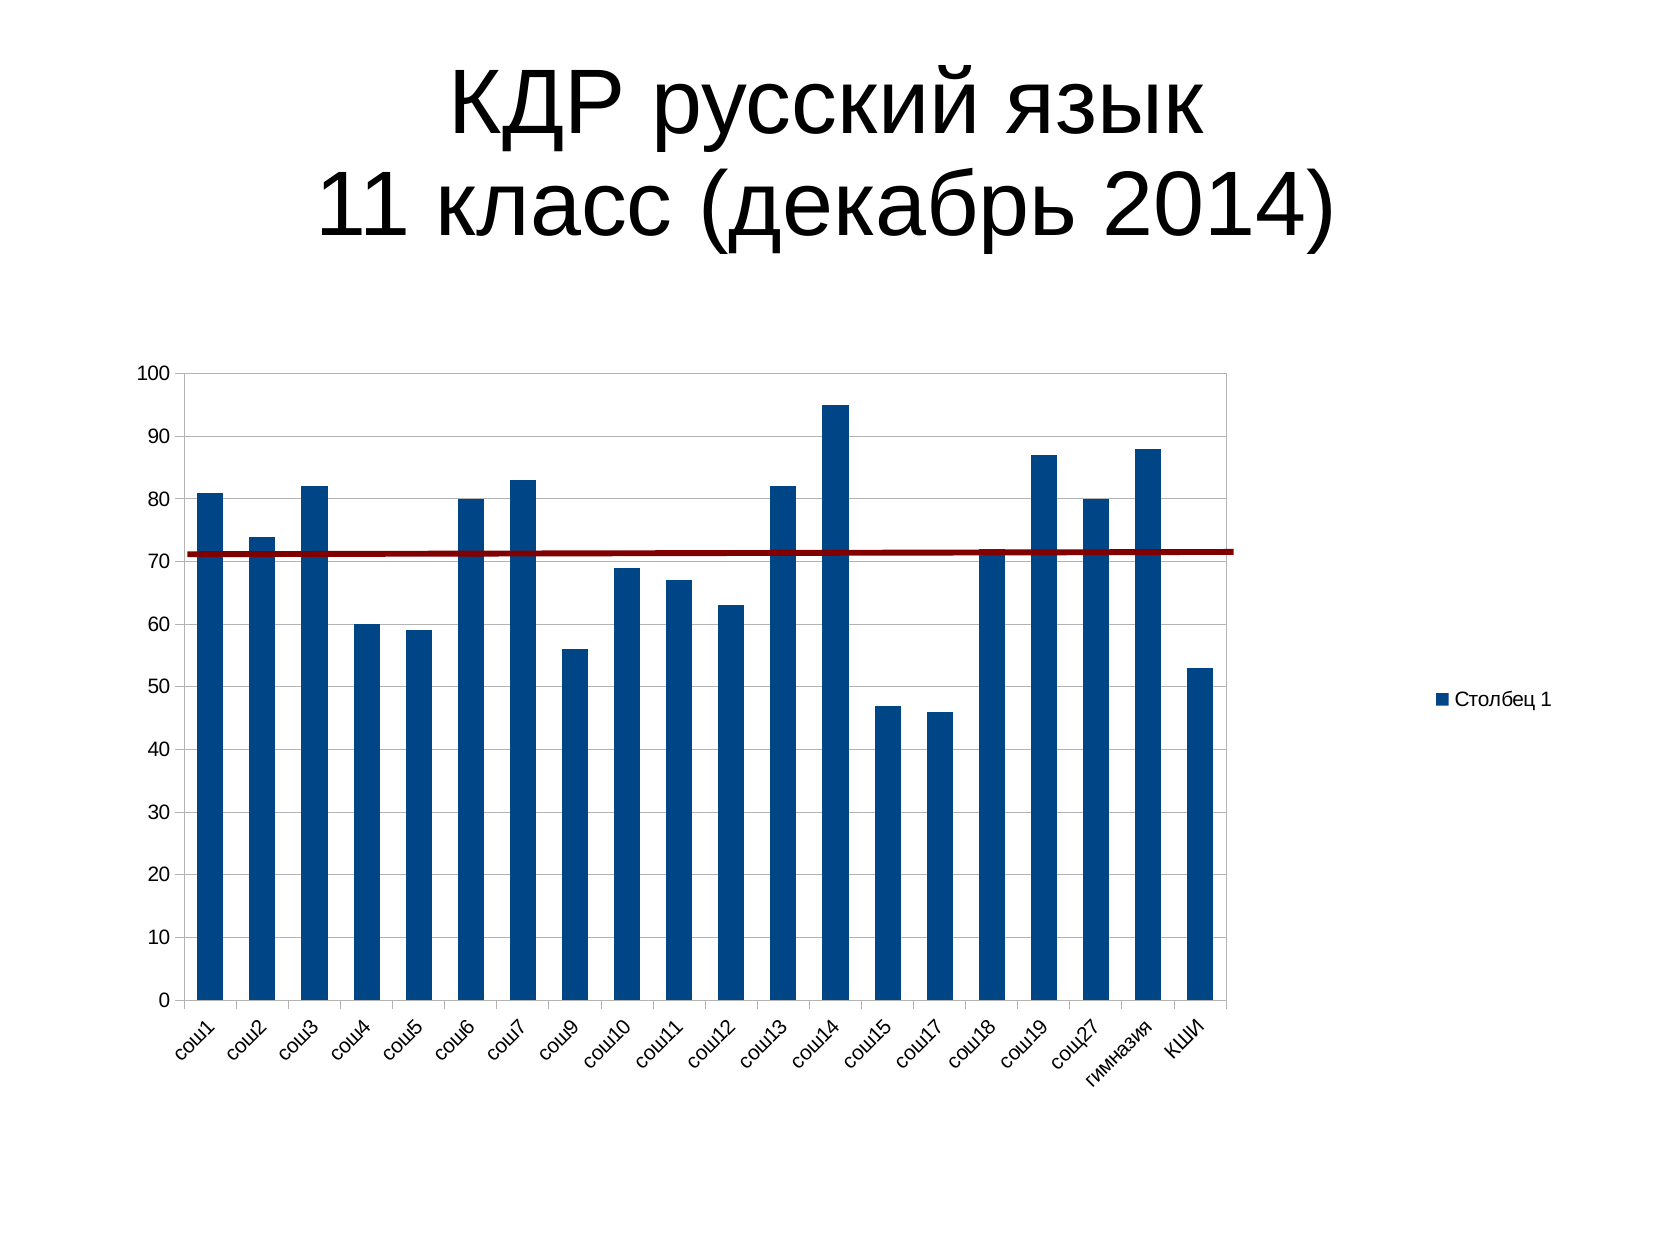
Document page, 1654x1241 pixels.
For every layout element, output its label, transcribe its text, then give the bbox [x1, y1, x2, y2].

chart [82, 290, 1571, 1109]
title КДР русский язык 11 класс (декабрь 2014) [82, 49, 1571, 257]
